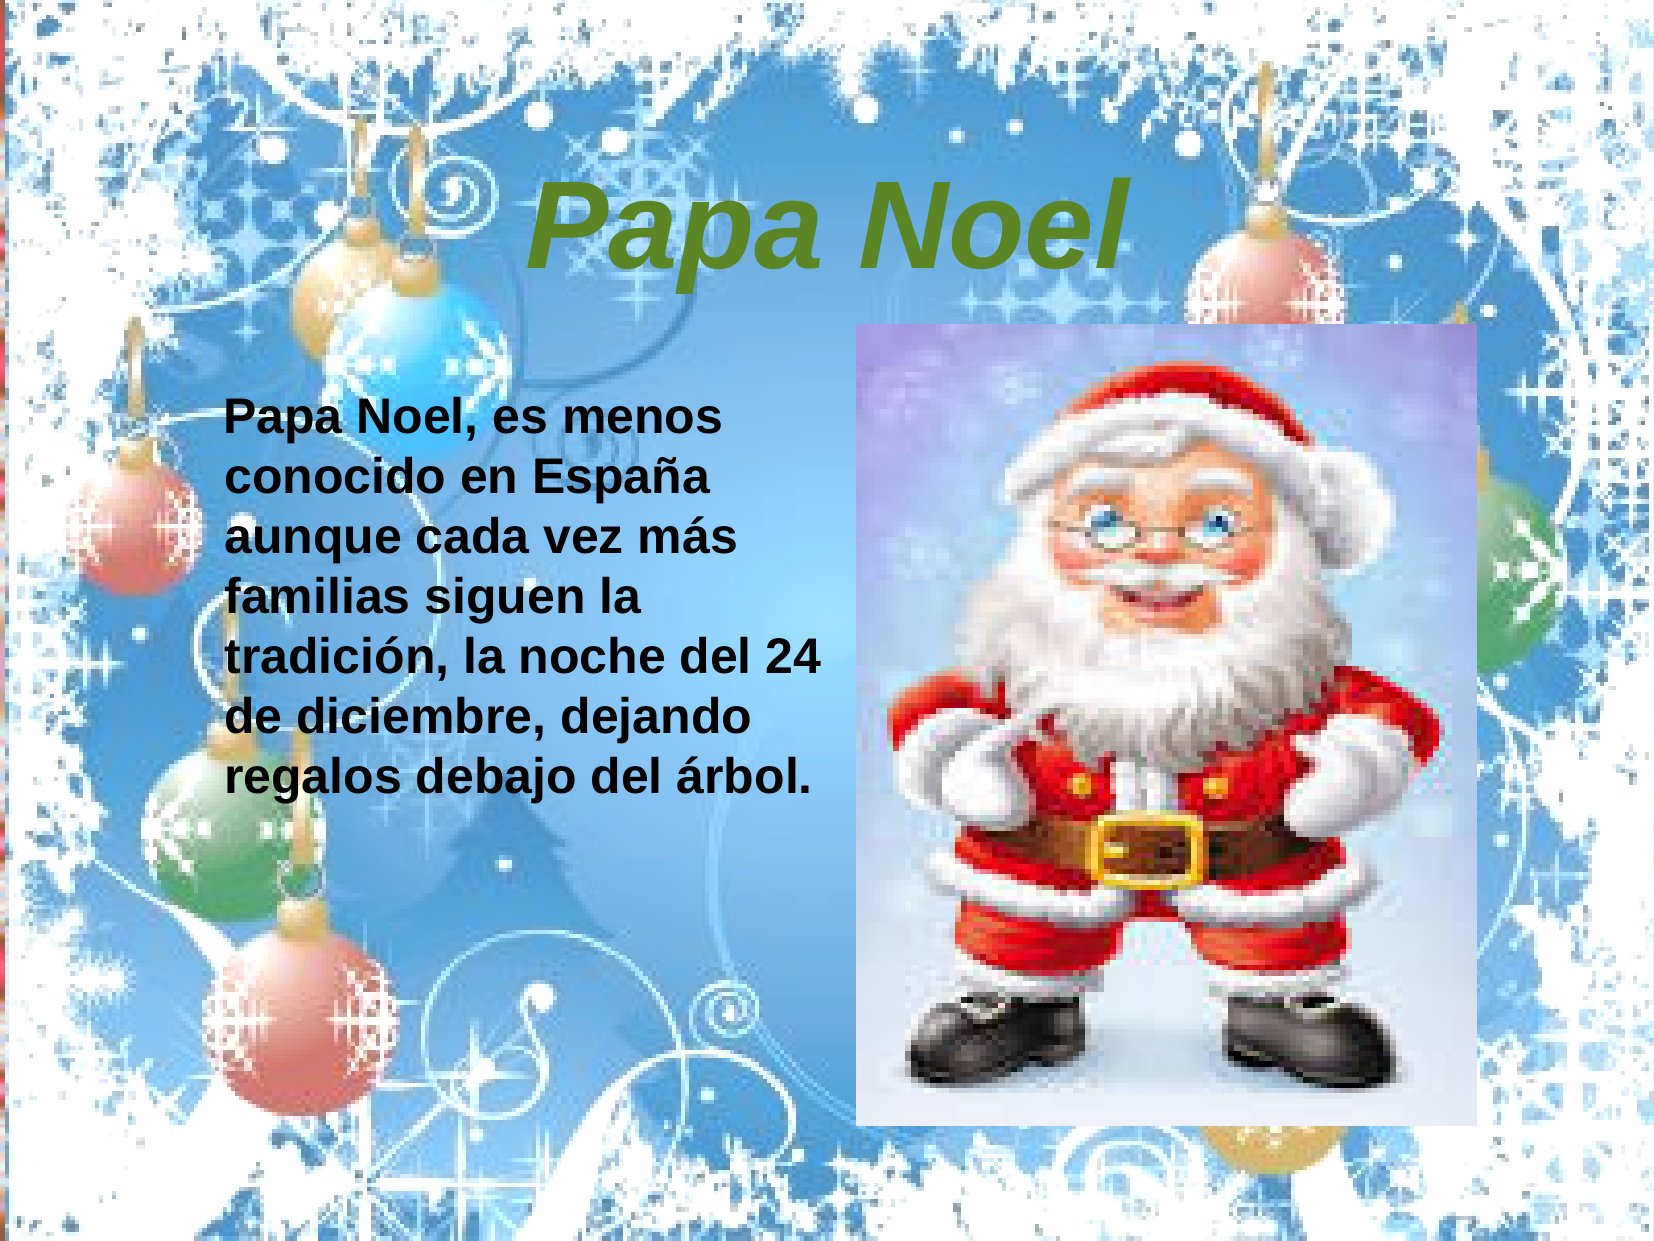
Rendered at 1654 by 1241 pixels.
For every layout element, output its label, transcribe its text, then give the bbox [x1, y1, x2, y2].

title Papa Noel [121, 114, 1534, 322]
list Papa Noel, es menos conocido en España aunque cada vez más familias siguen la tradición, la noche del 24 de diciembre, dejando regalos debajo del árbol. [59, 383, 827, 1203]
picture [5, 0, 1654, 1241]
